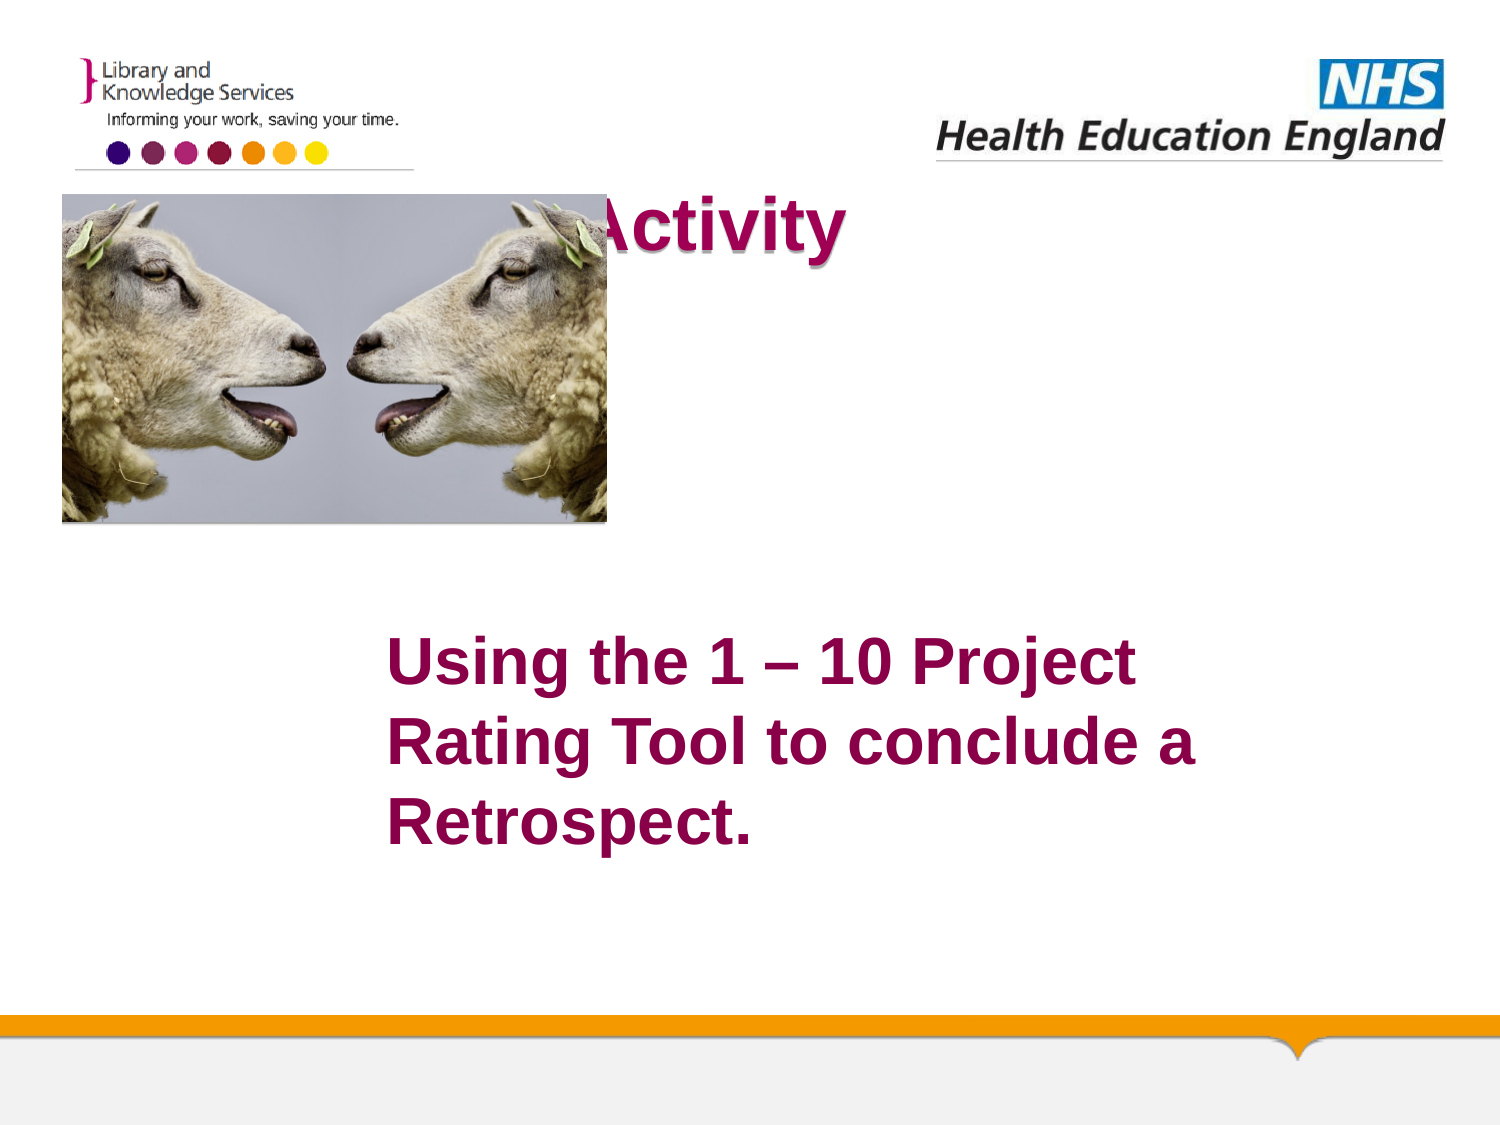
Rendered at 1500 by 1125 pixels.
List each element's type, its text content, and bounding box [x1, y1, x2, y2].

text_box Using the 1 – 10 Project Rating Tool to conclude a Retrospect. [371, 610, 1298, 869]
picture [75, 54, 416, 169]
title Activity [607, 246, 1412, 358]
picture [62, 194, 607, 522]
